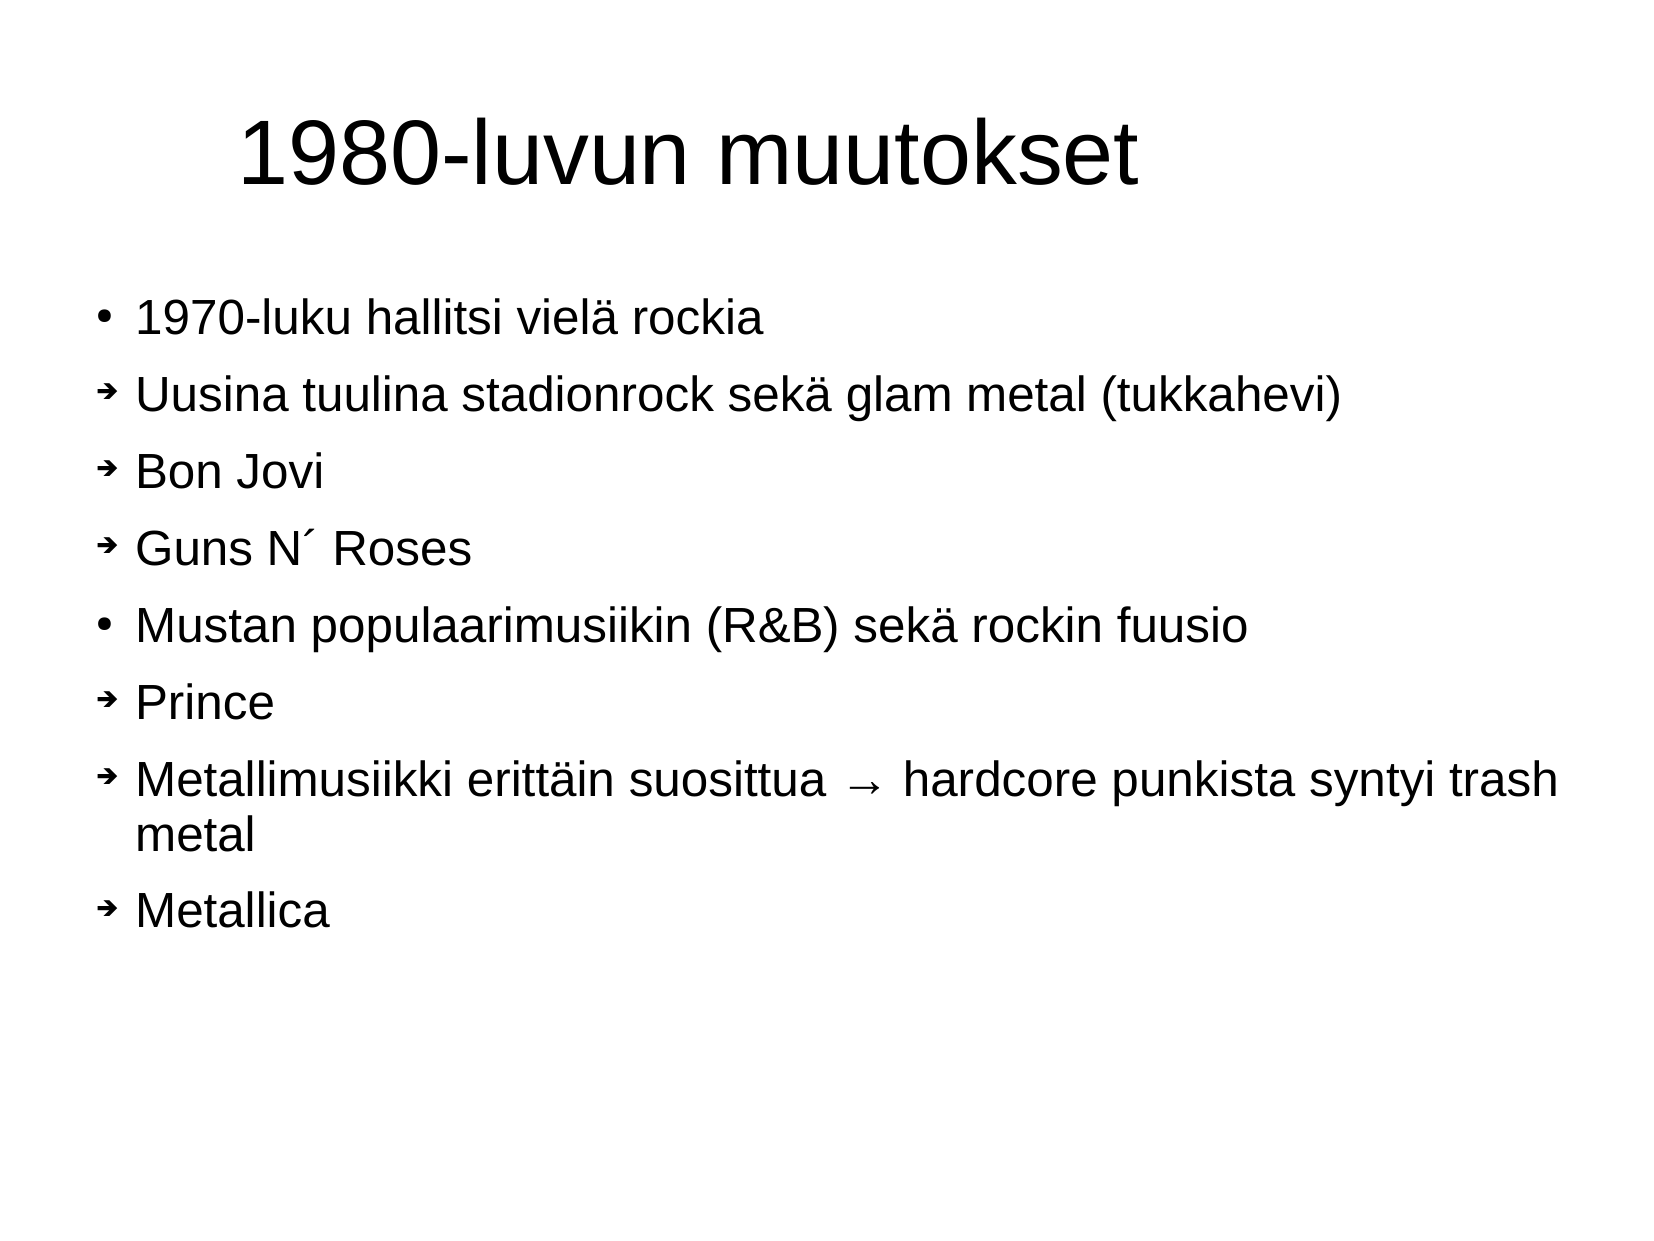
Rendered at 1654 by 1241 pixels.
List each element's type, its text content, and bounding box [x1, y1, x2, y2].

list 1970-luku hallitsi vielä rockia Uusina tuulina stadionrock sekä glam metal (tukkahevi) Bon Jovi Guns N´ Roses Mustan populaarimusiikin (R&B) sekä rockin fuusio Prince Metallimusiikki erittäin suosittua → hardcore punkista syntyi trash metal Metallica [82, 290, 1571, 1010]
title 1980-luvun muutokset [0, 49, 1433, 257]
